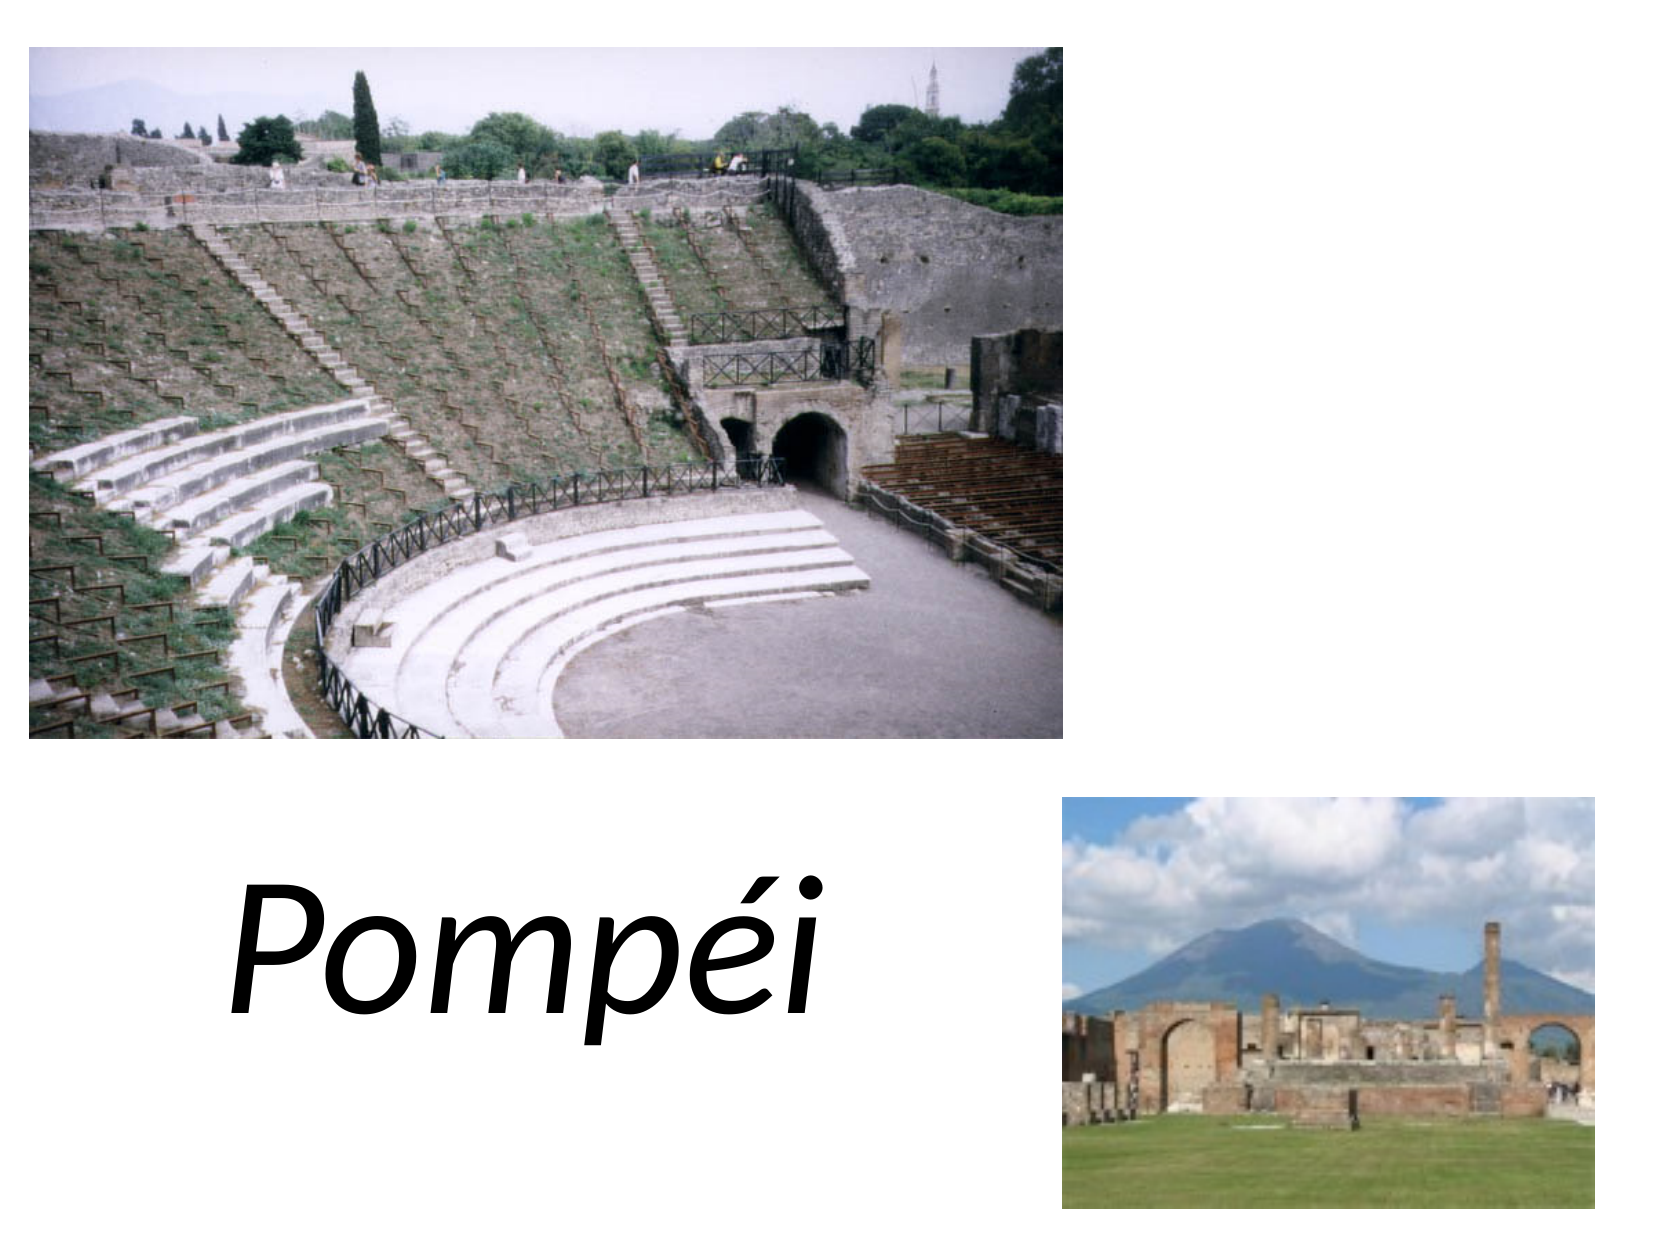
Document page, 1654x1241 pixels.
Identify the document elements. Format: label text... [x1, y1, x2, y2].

text_box Pompéi [206, 856, 1062, 1116]
picture [29, 47, 1063, 739]
picture [1062, 797, 1595, 1209]
